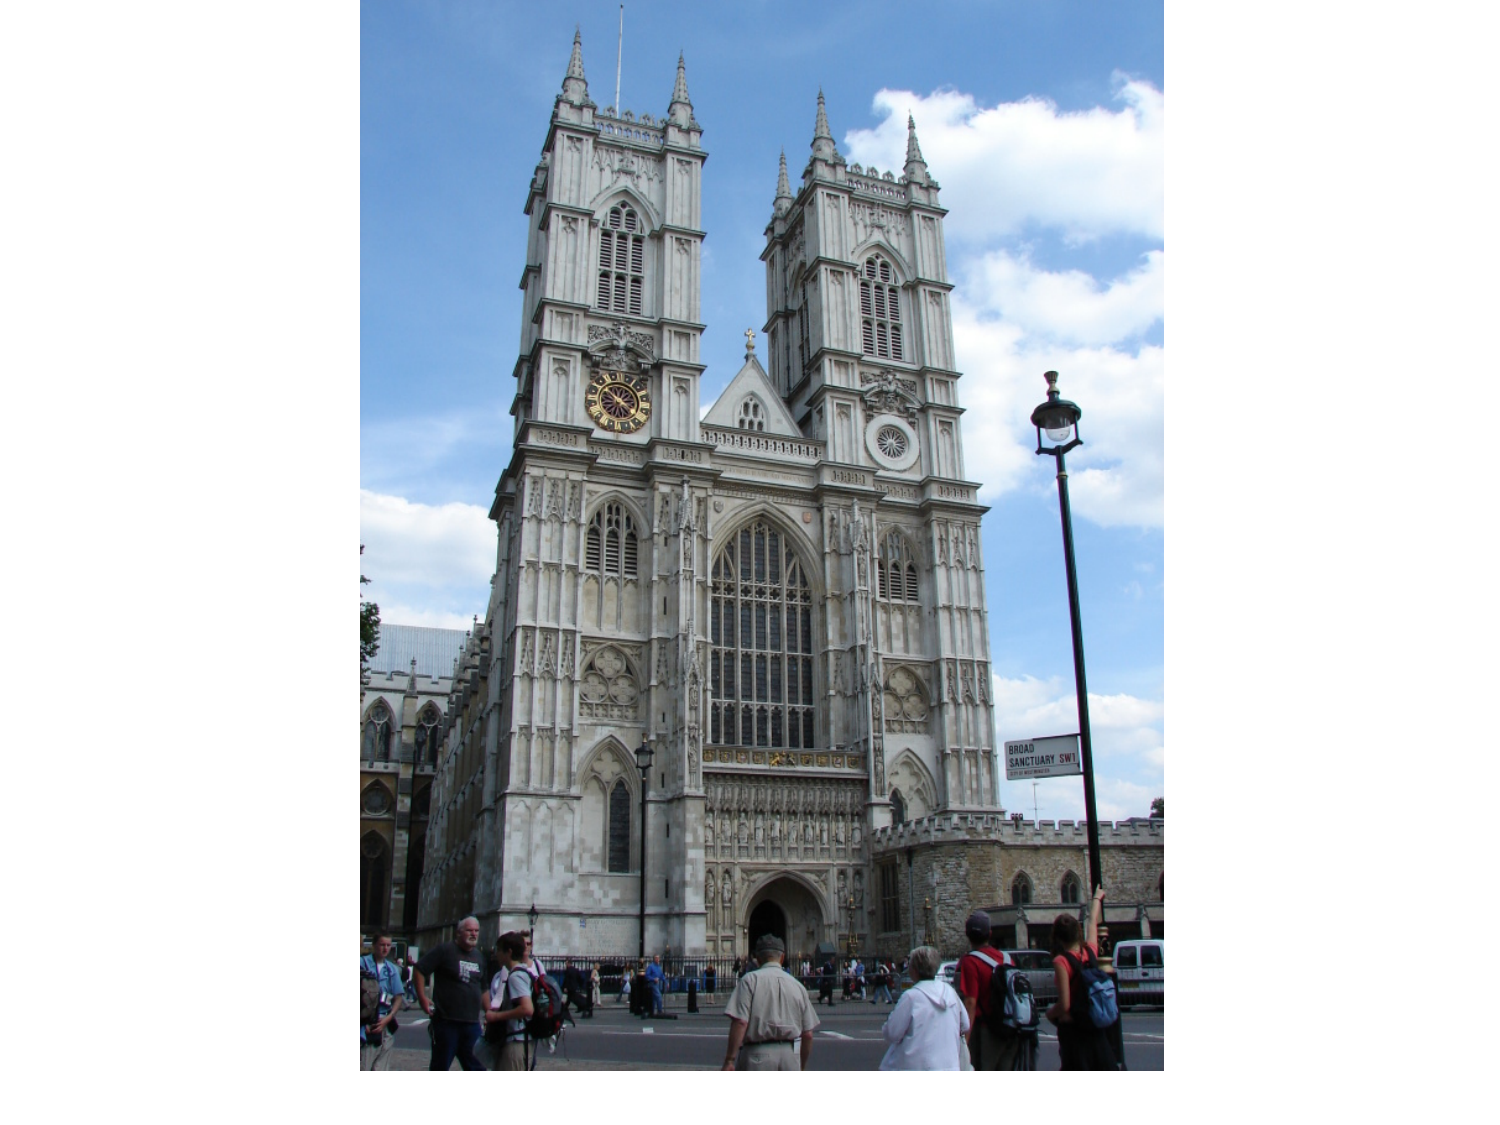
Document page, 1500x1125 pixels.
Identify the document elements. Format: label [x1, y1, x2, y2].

picture [360, 0, 1164, 1071]
